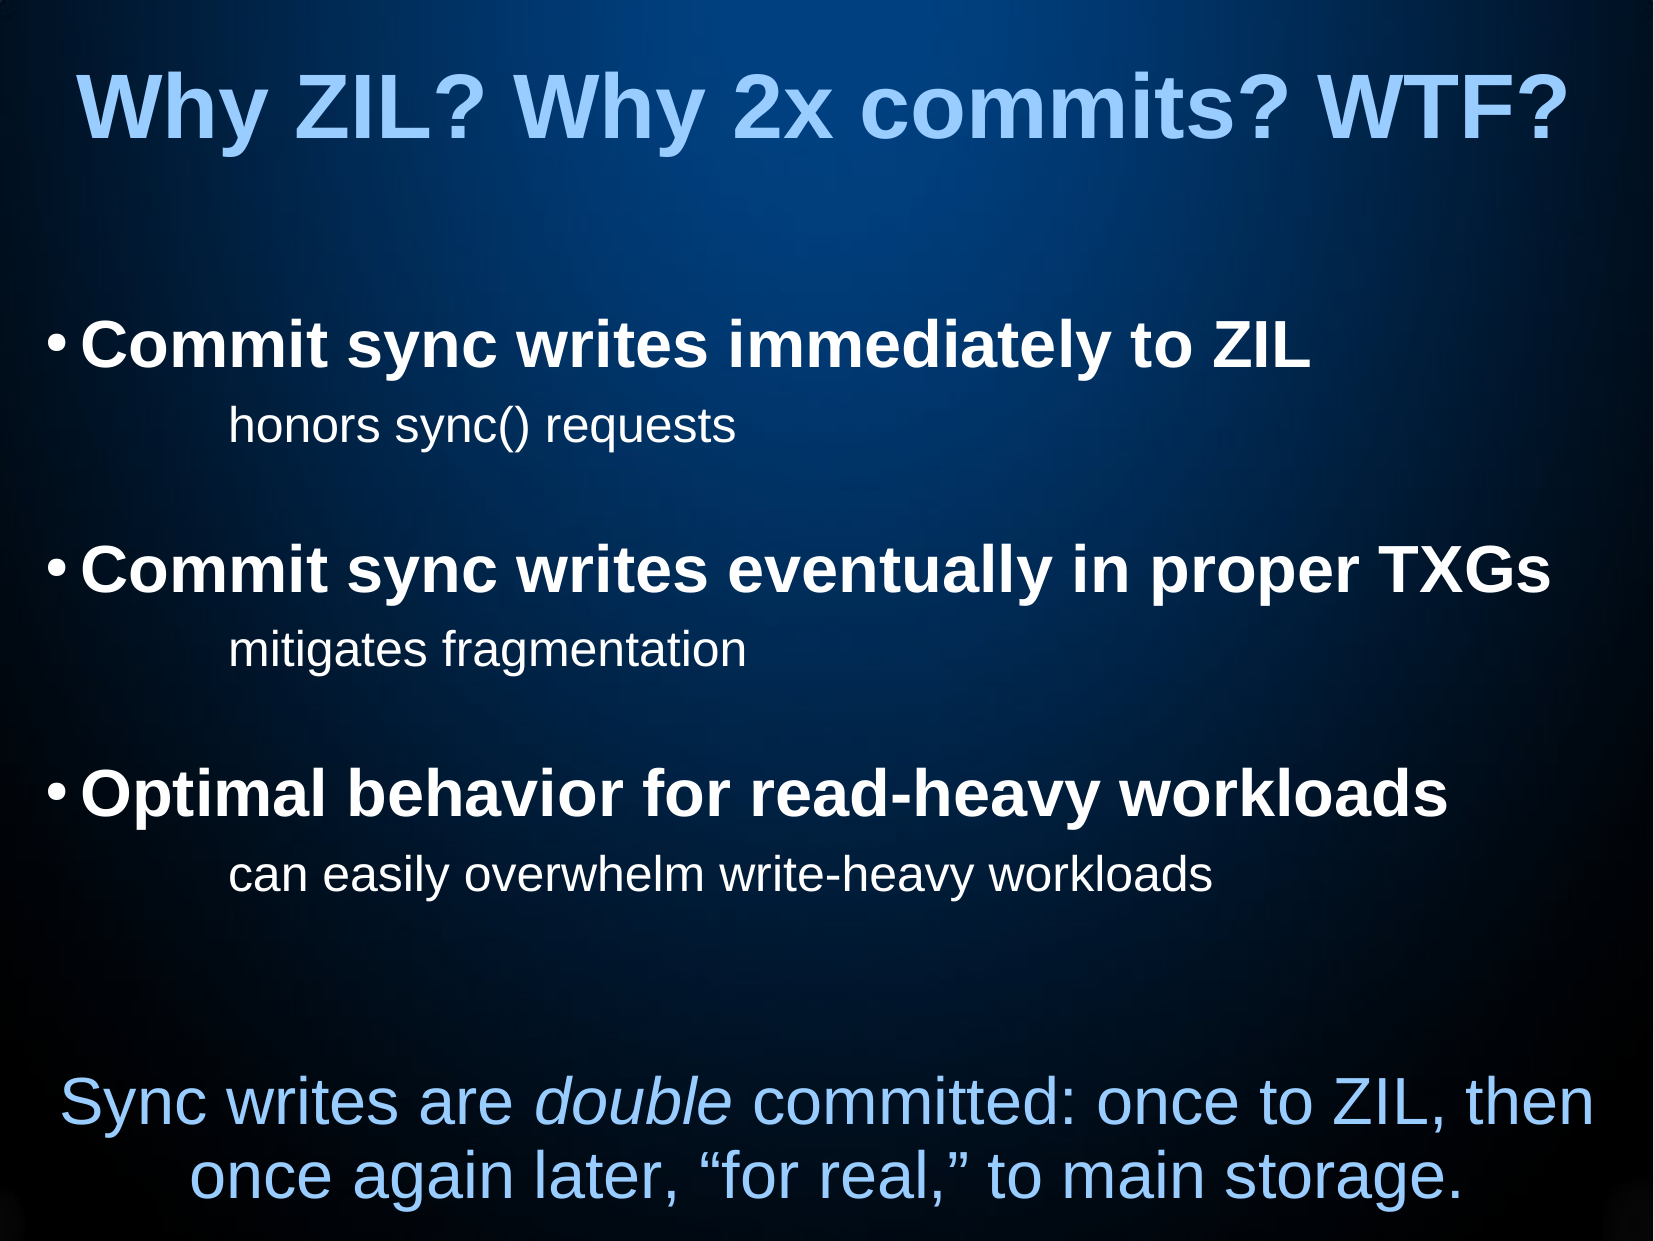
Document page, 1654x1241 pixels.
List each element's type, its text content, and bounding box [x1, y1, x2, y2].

picture [0, 0, 1654, 1241]
title Why ZIL? Why 2x commits? WTF? [0, 2, 1651, 211]
text_box Commit sync writes immediately to ZIL honors sync() requests Commit sync writes eventually in proper TXGs mitigates fragmentation Optimal behavior for read-heavy workloads can easily overwhelm write-heavy workloads [30, 300, 1591, 988]
title Sync writes are double committed: once to ZIL, then once again later, “for real,” to main storage. [3, 1035, 1653, 1241]
